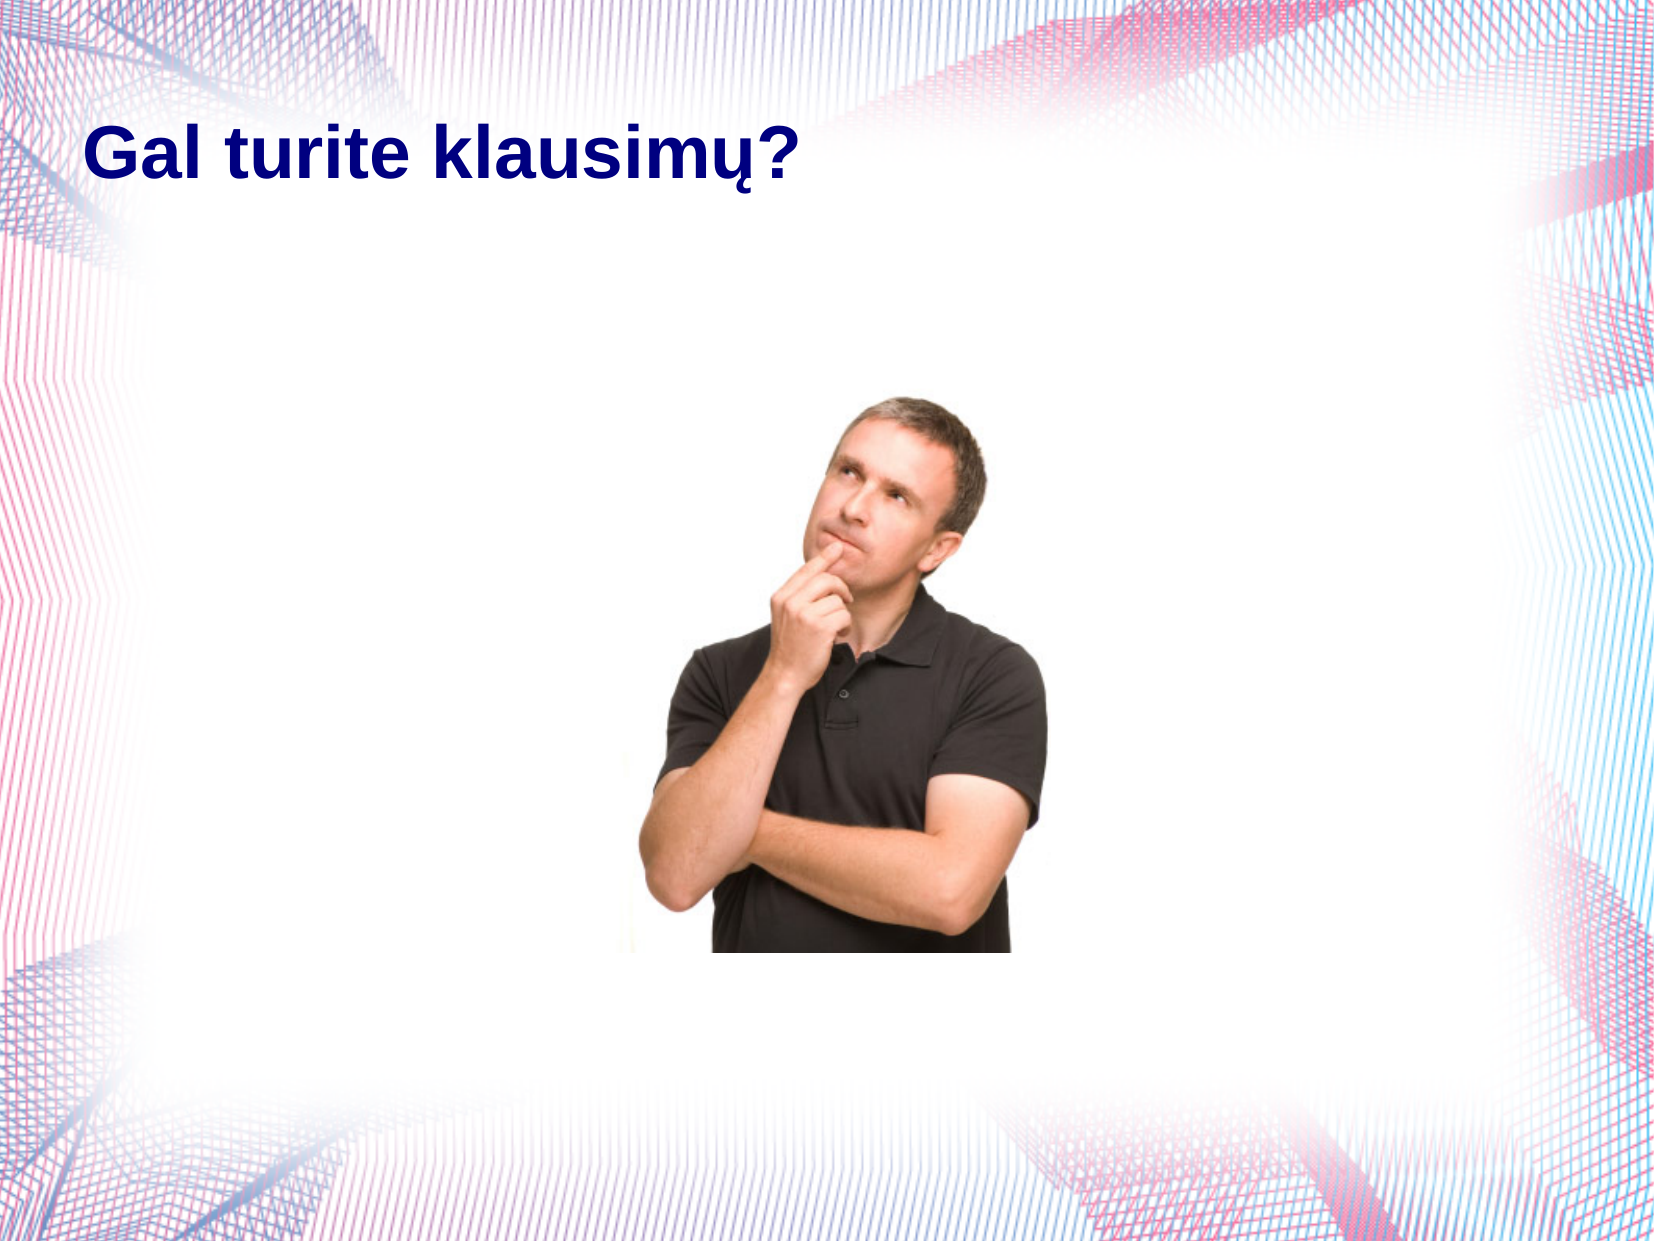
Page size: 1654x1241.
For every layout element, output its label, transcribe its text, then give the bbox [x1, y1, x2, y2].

picture [0, 0, 1654, 1241]
title Gal turite klausimų? [82, 49, 1571, 257]
